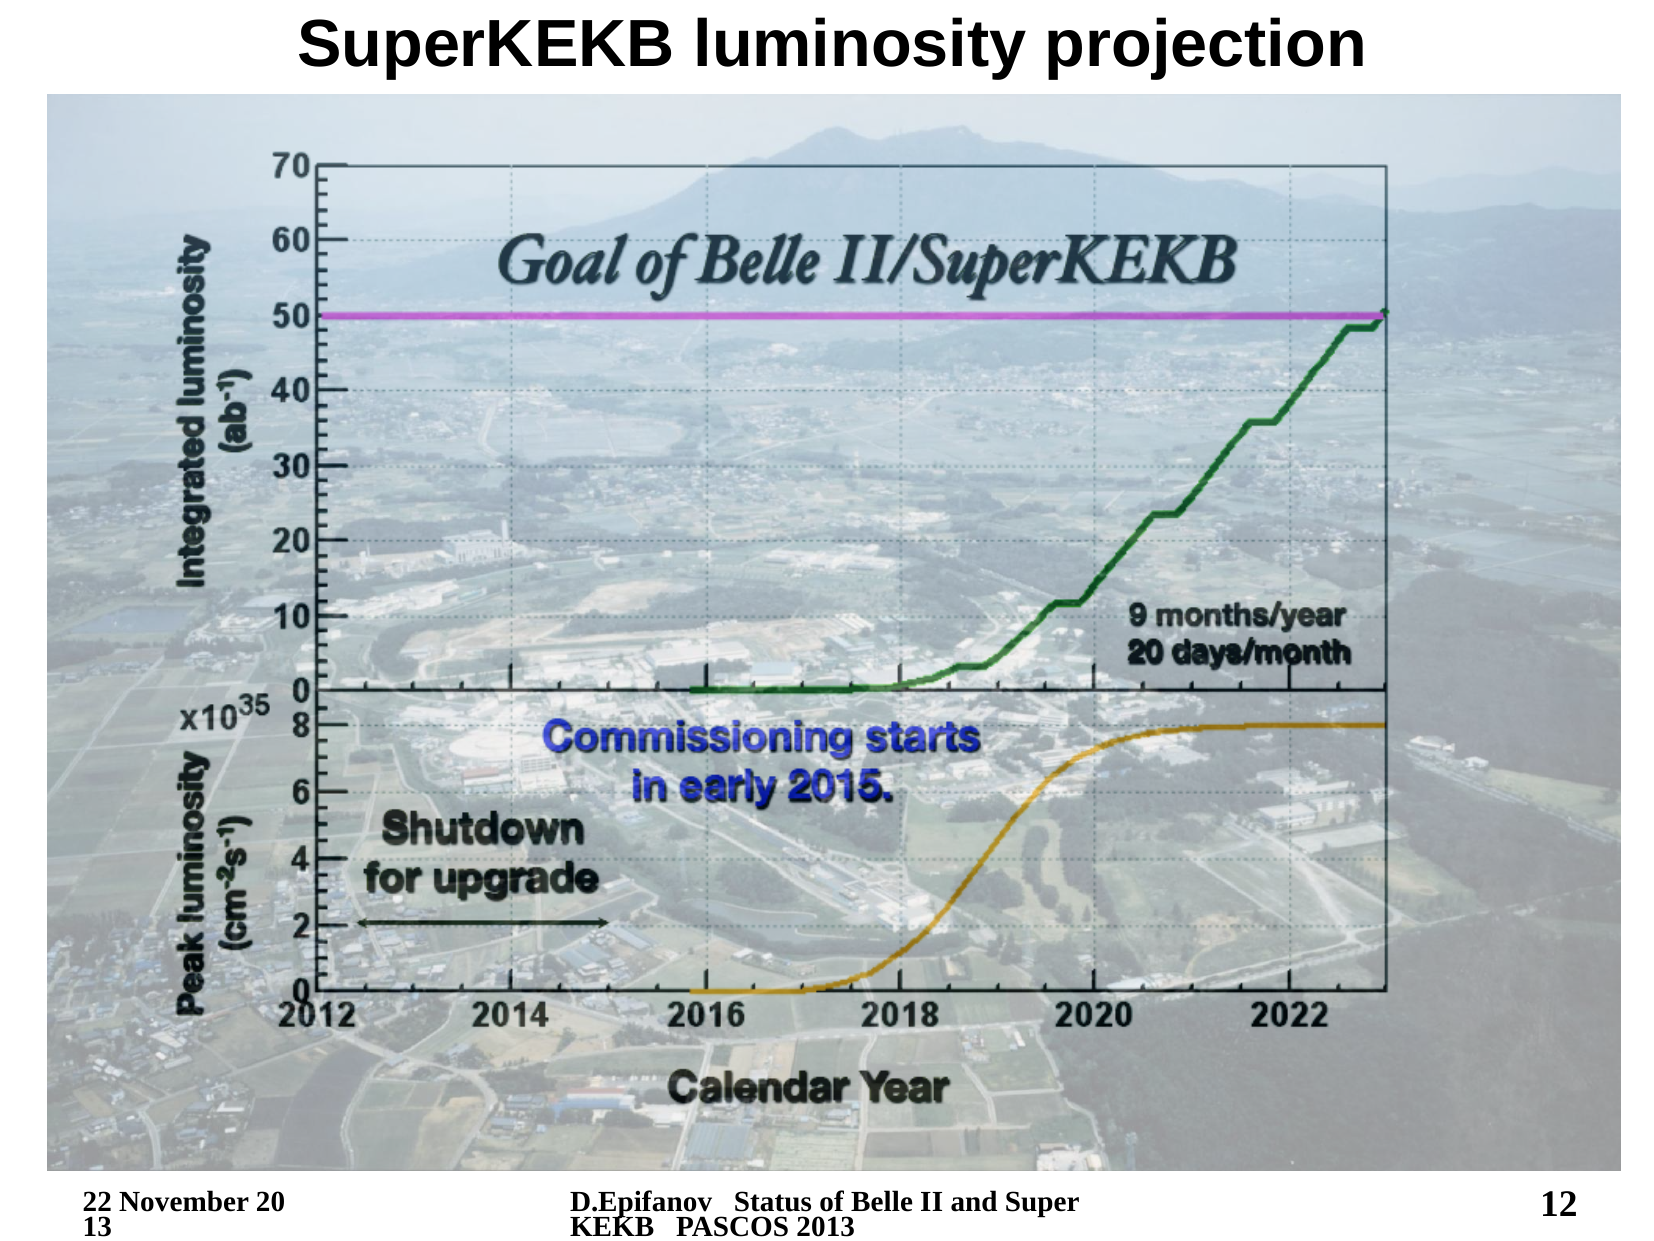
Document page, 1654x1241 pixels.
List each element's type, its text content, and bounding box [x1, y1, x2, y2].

title SuperKEKB luminosity projection [270, 6, 1396, 82]
picture [47, 94, 1621, 1171]
